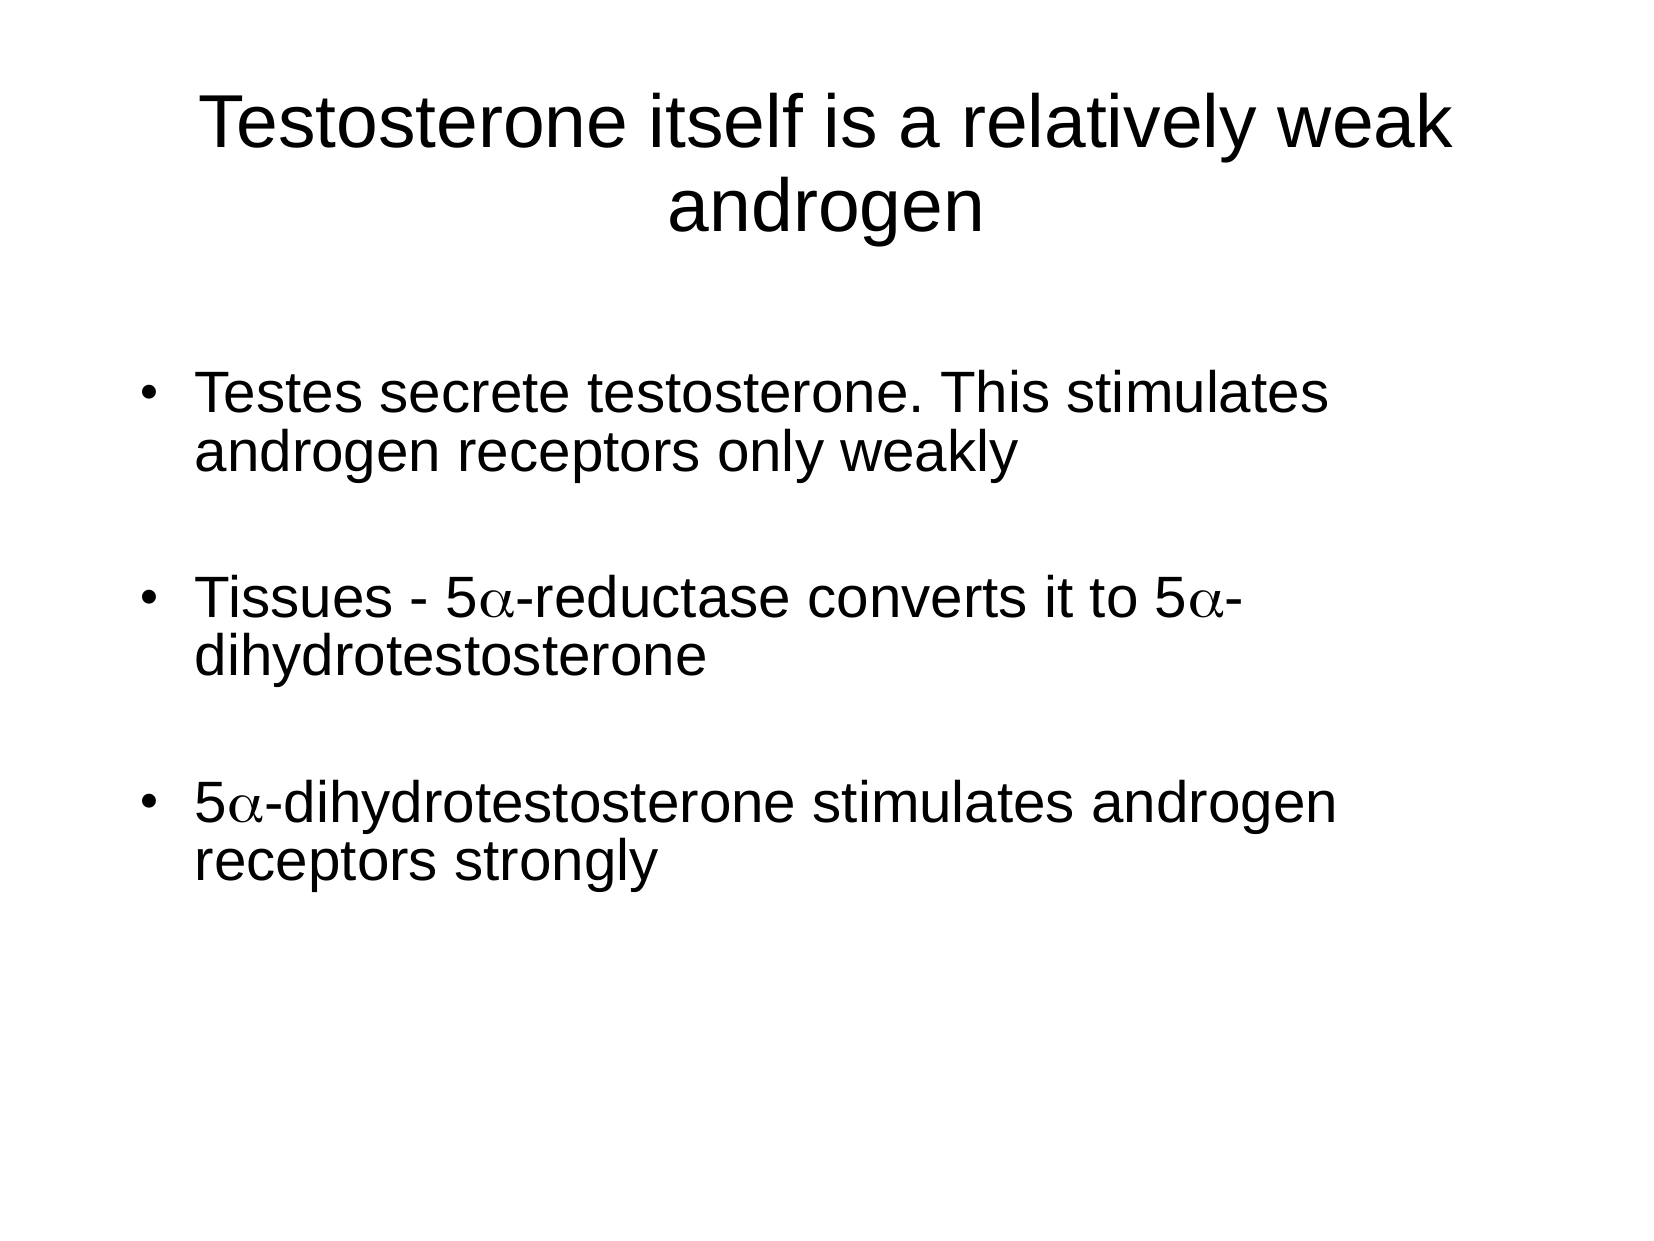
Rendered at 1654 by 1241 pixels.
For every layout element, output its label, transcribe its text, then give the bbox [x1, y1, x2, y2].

list Testes secrete testosterone. This stimulates androgen receptors only weakly Tissues - 5-reductase converts it to 5-dihydrotestosterone 5-dihydrotestosterone stimulates androgen receptors strongly [123, 358, 1582, 1166]
title Testosterone itself is a relatively weak androgen [123, 55, 1530, 272]
